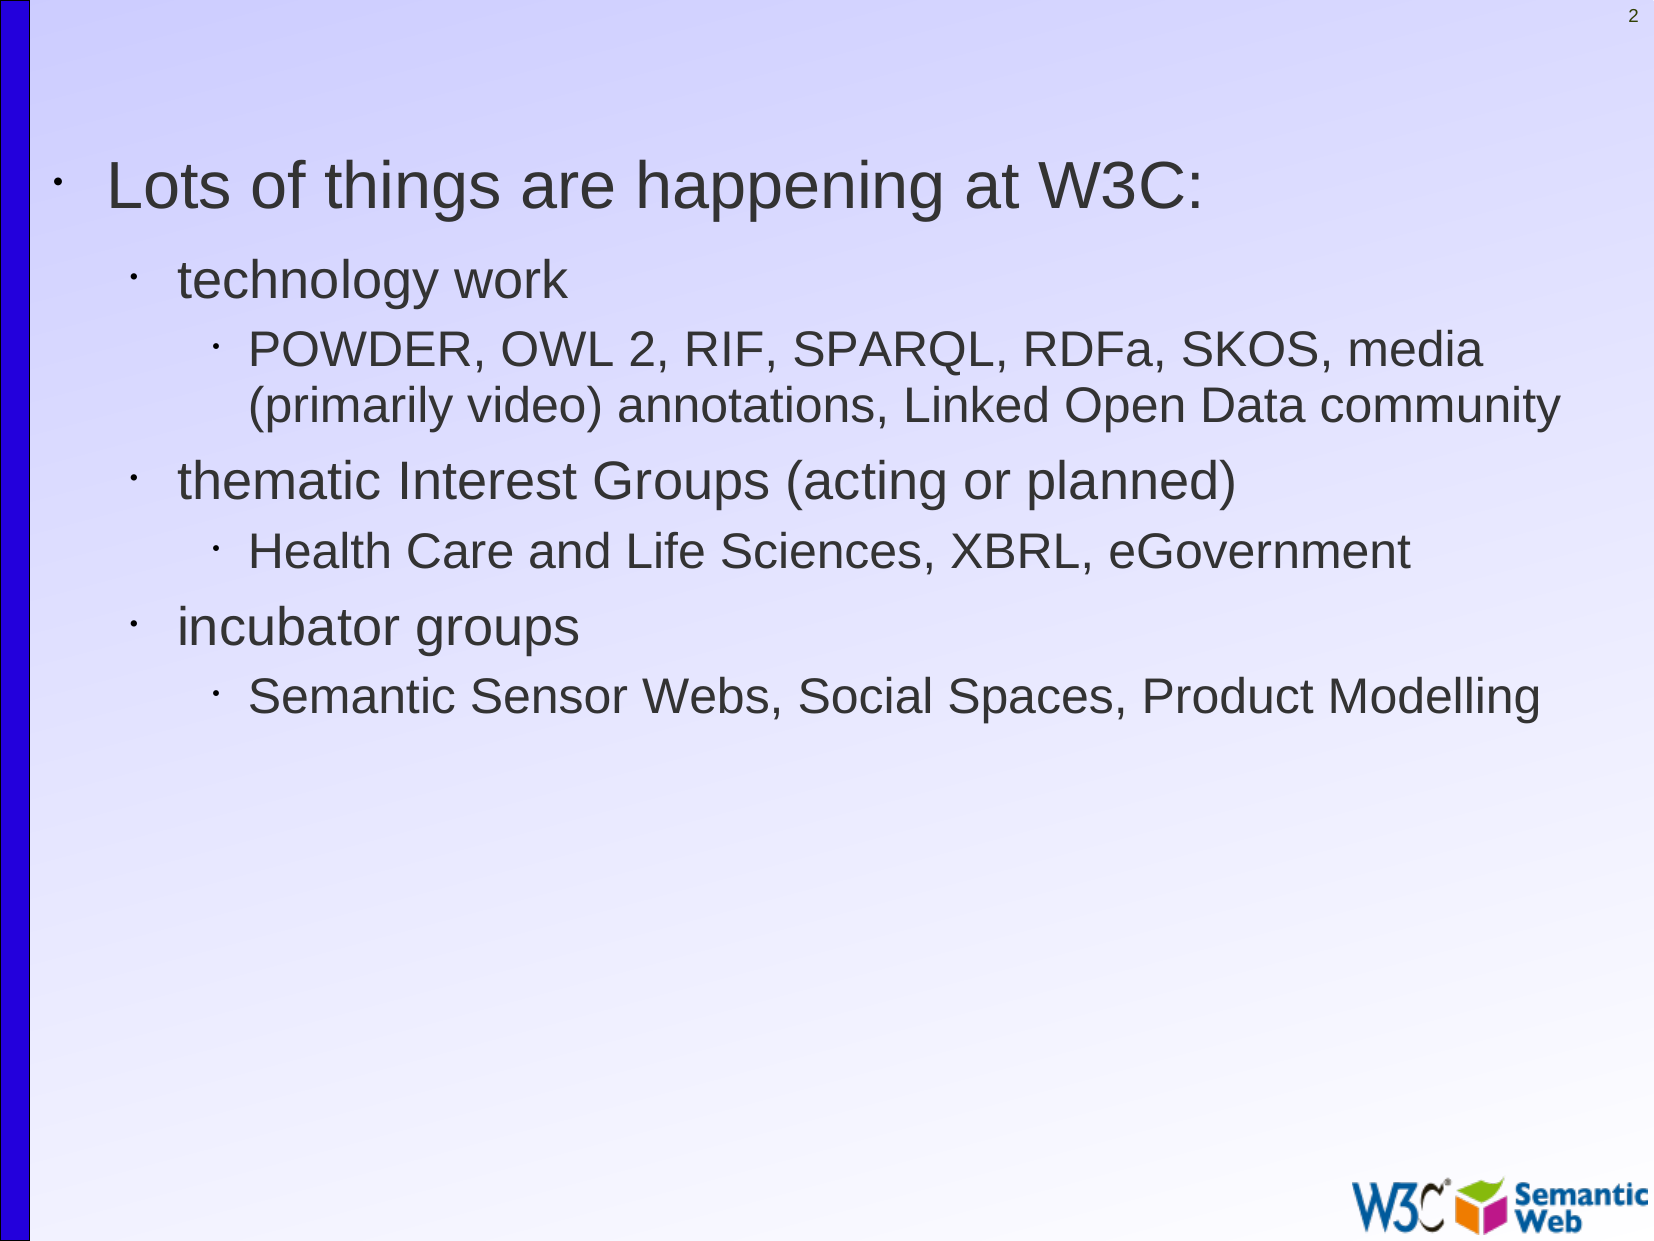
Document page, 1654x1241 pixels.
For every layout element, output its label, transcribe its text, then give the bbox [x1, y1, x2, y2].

picture [1352, 1175, 1648, 1235]
list Lots of things are happening at W3C: technology work POWDER, OWL 2, RIF, SPARQL, RDFa, SKOS, media (primarily video) annotations, Linked Open Data community thematic Interest Groups (acting or planned) Health Care and Life Sciences, XBRL, eGovernment incubator groups Semantic Sensor Webs, Social Spaces, Product Modelling [35, 147, 1618, 1134]
